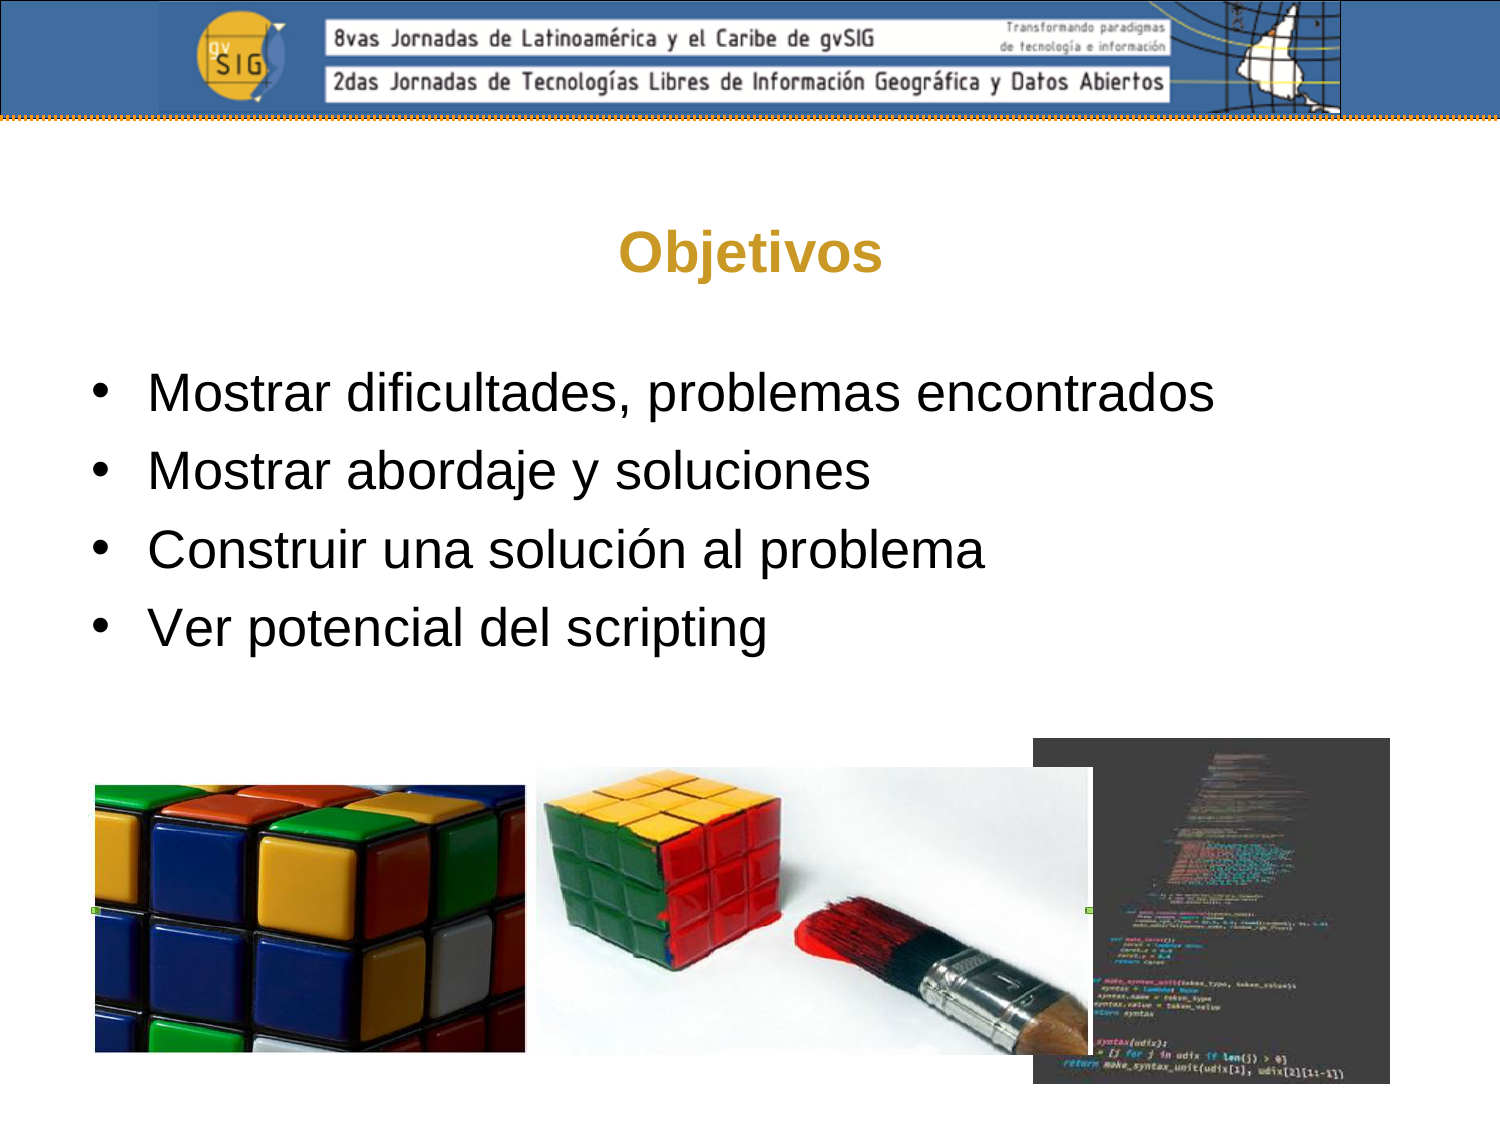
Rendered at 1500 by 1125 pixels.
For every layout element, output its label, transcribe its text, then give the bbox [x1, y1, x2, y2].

picture [88, 738, 1390, 1084]
picture [159, 1, 1340, 113]
list Mostrar dificultades, problemas encontrados Mostrar abordaje y soluciones Construir una solución al problema Ver potencial del scripting [76, 349, 1427, 739]
title Objetivos [76, 166, 1427, 333]
